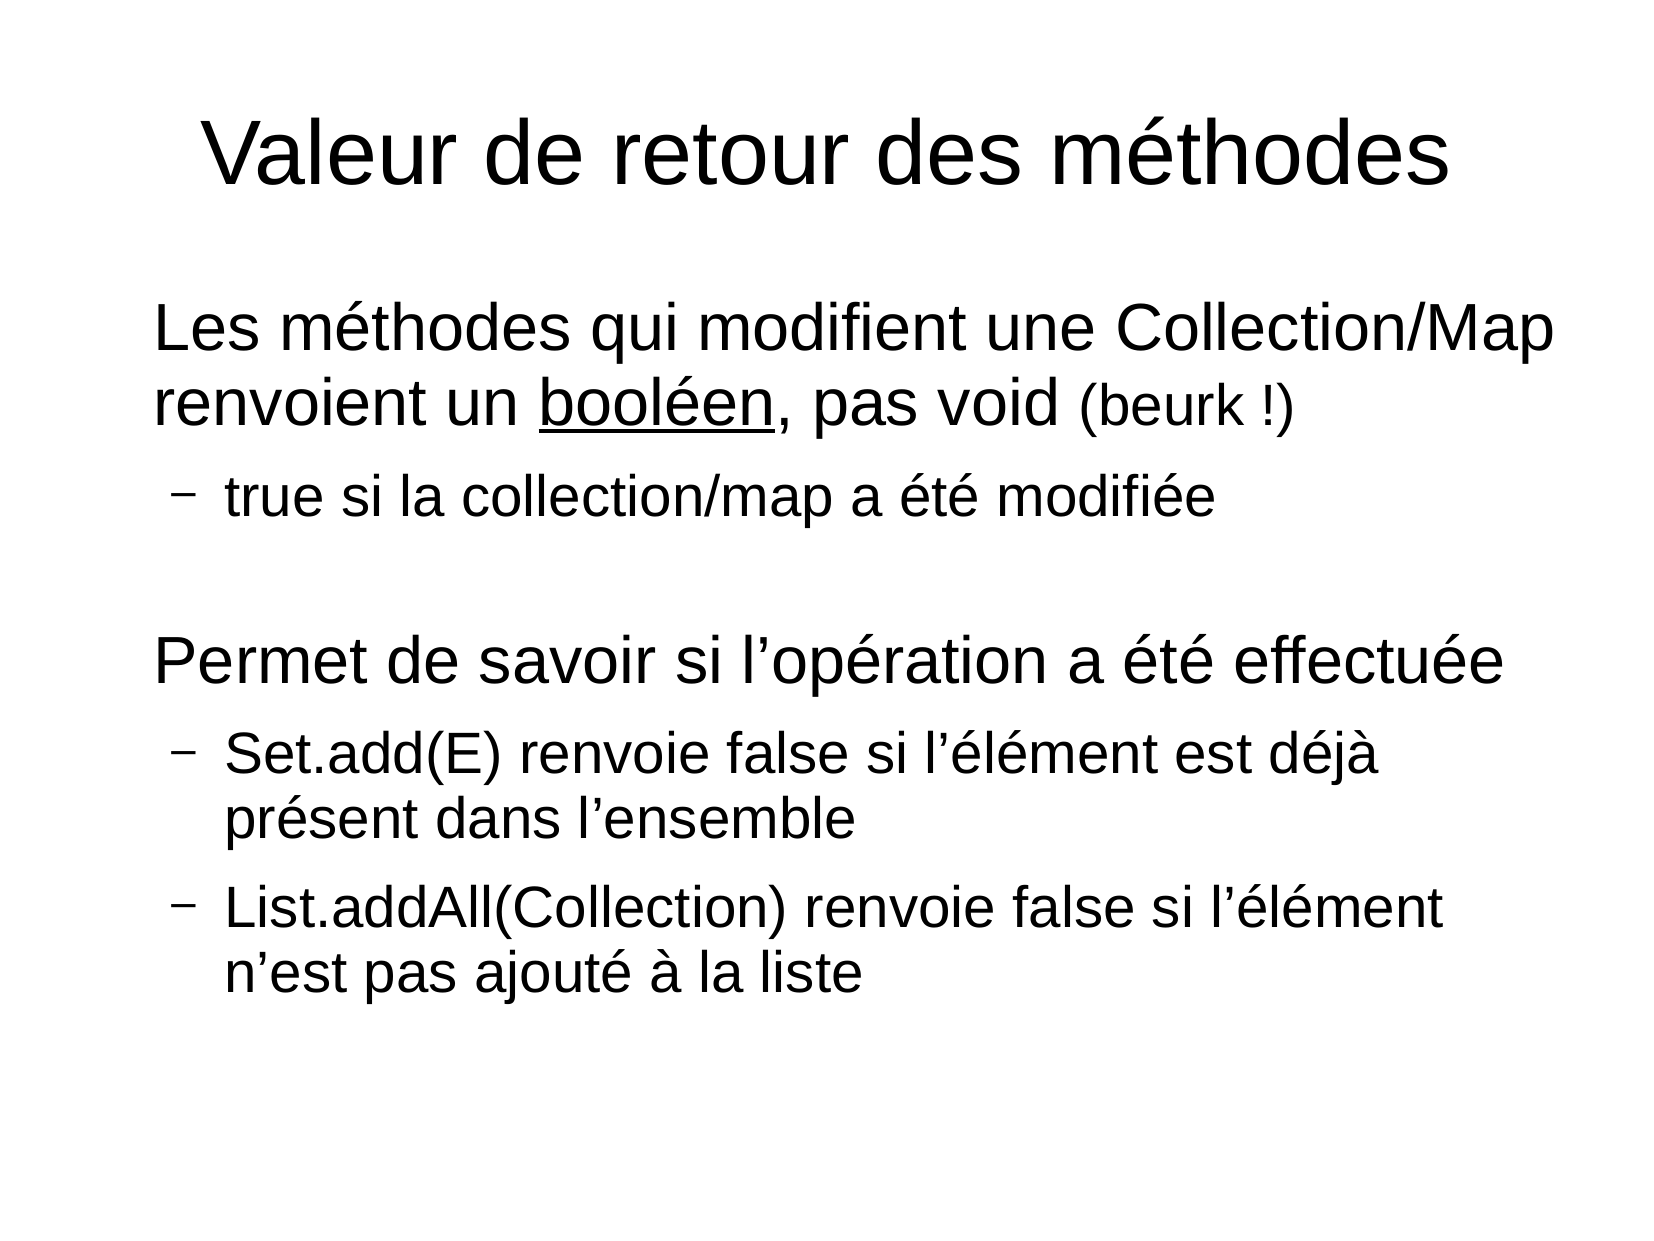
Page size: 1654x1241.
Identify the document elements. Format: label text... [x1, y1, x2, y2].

list Les méthodes qui modifient une Collection/Map renvoient un booléen, pas void (beurk !) true si la collection/map a été modifiée Permet de savoir si l’opération a été effectuée Set.add(E) renvoie false si l’élément est déjà présent dans l’ensemble List.addAll(Collection) renvoie false si l’élément n’est pas ajouté à la liste [82, 290, 1571, 1010]
title Valeur de retour des méthodes [82, 49, 1571, 257]
